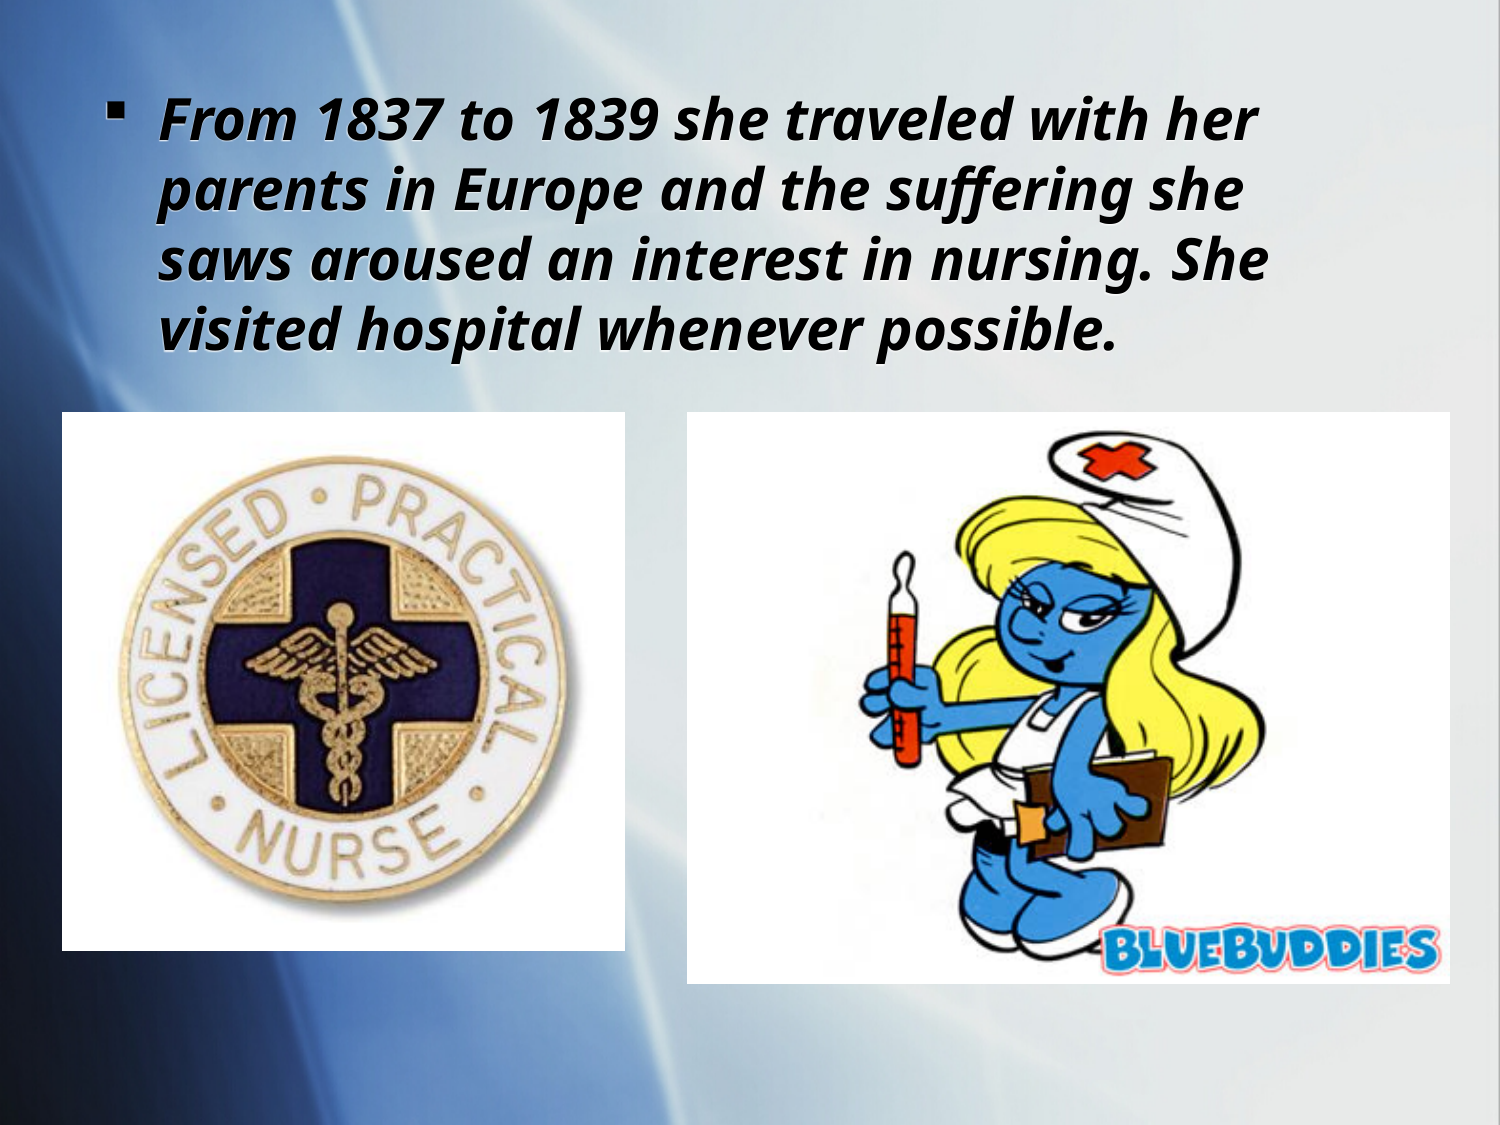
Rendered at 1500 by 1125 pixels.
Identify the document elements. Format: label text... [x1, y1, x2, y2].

picture [0, 0, 1500, 1125]
list From 1837 to 1839 she traveled with her parents in Europe and the suffering she saws aroused an interest in nursing. She visited hospital whenever possible. [87, 75, 1388, 1000]
